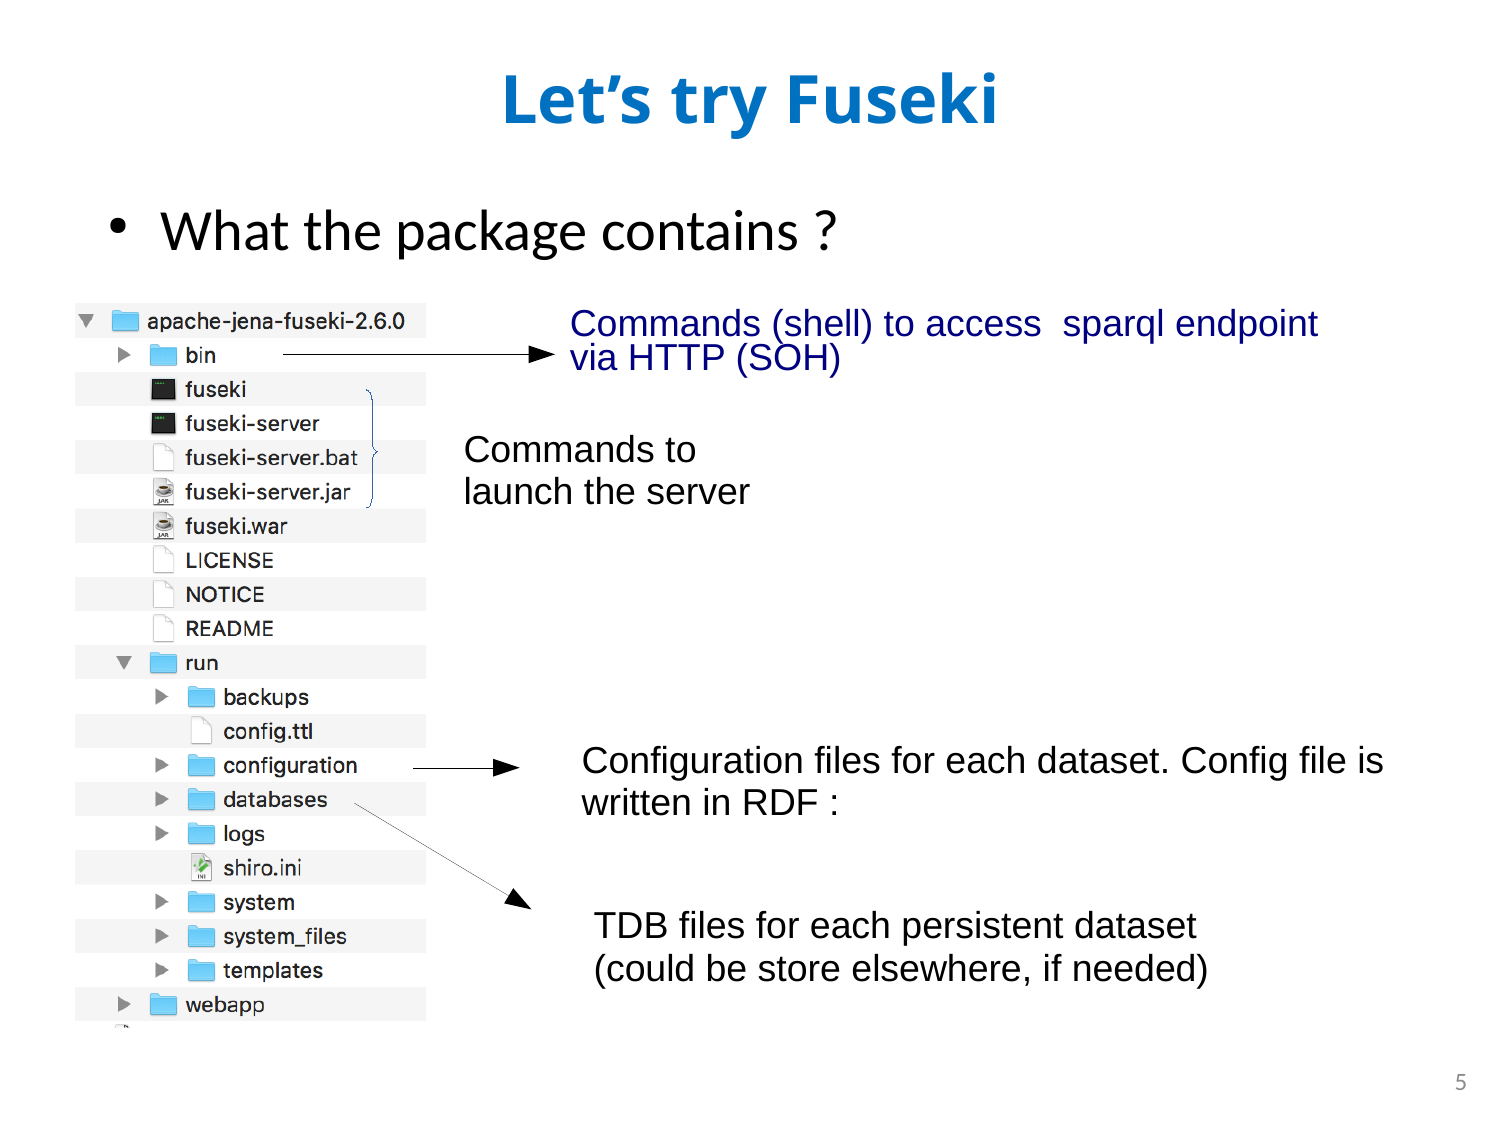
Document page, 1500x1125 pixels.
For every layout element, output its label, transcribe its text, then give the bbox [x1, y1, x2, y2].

text_box Commands to launch the server [448, 420, 815, 520]
text_box TDB files for each persistent dataset (could be store elsewhere, if needed) [578, 897, 1241, 997]
title Let’s try Fuseki [75, 45, 1425, 149]
slide_number <numéro> [1074, 1058, 1483, 1103]
list What the package contains ? [75, 184, 1425, 1005]
picture [75, 303, 426, 1028]
text_box Commands (shell) to access sparql endpoint via HTTP (SOH) [555, 295, 1359, 438]
text_box Configuration files for each dataset. Config file is written in RDF : [566, 732, 1441, 874]
